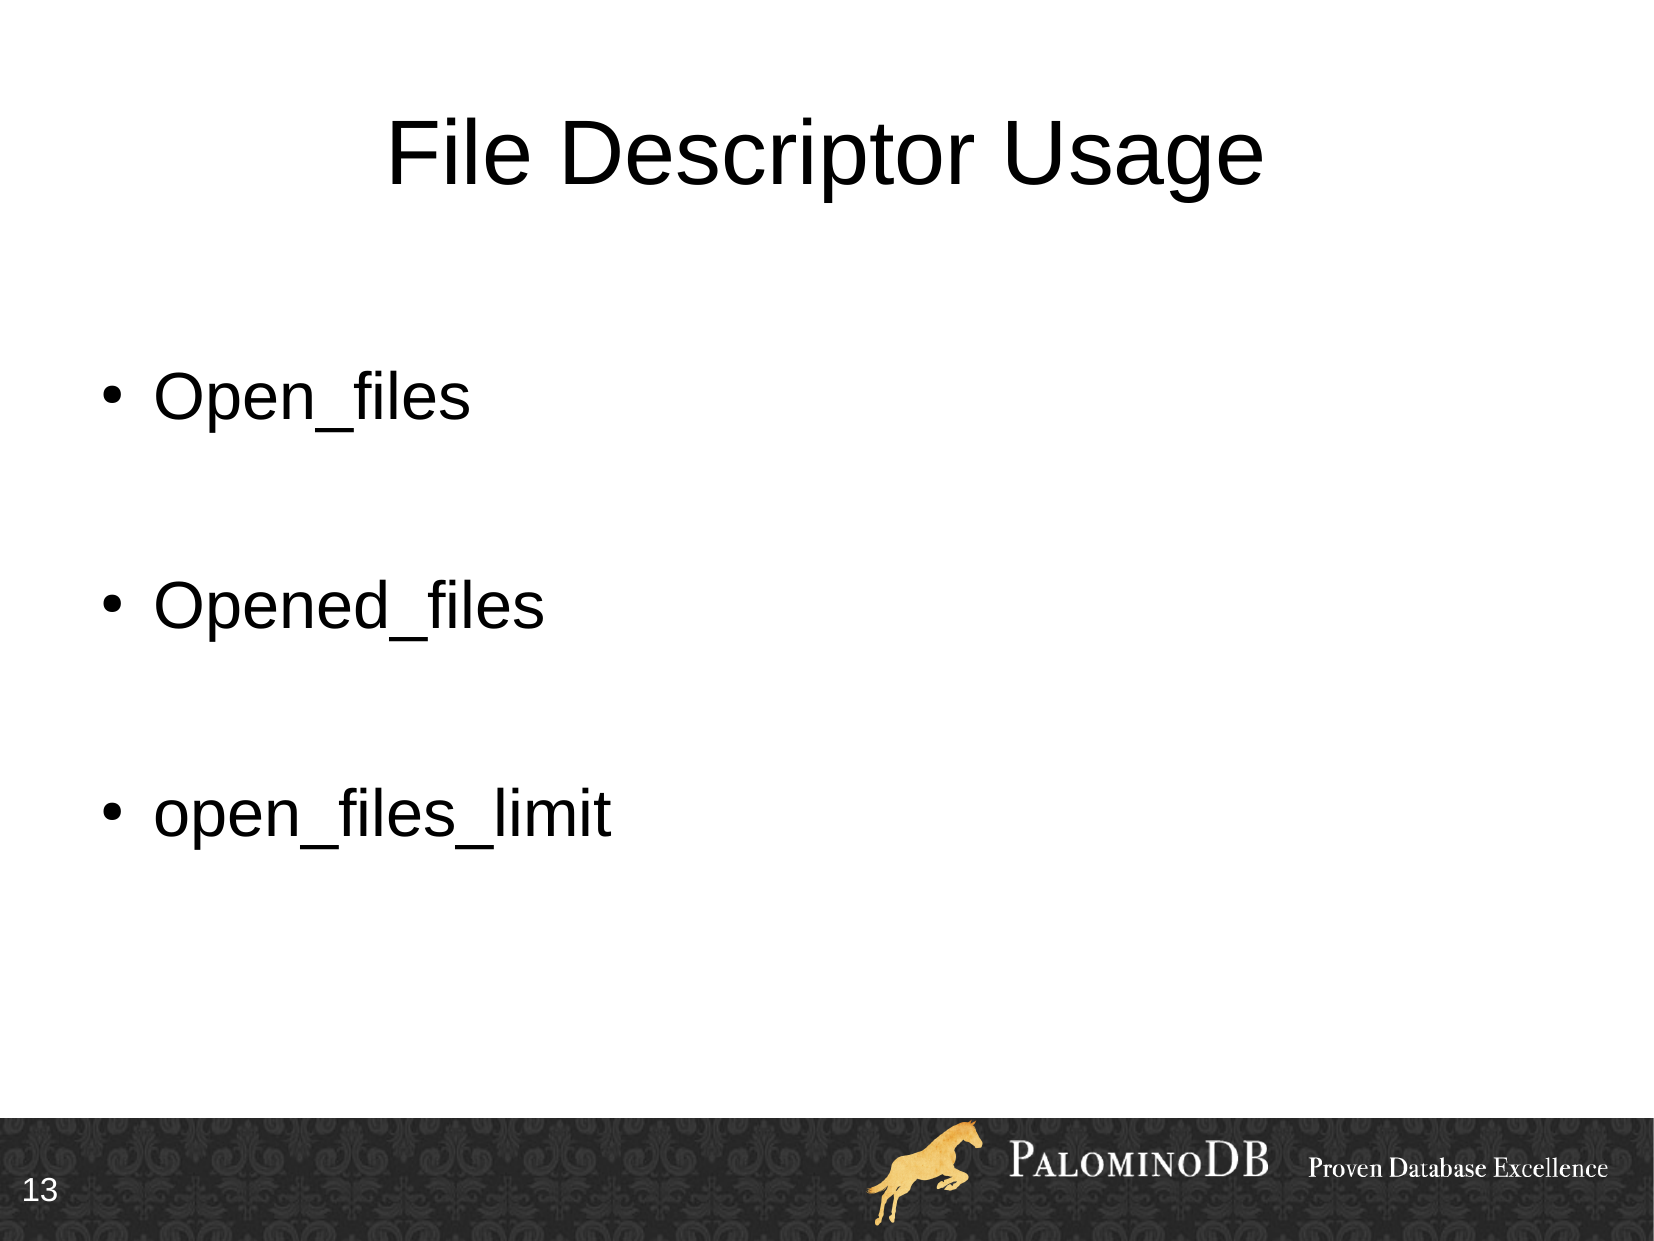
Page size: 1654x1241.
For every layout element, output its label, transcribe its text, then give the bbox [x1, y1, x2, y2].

picture [0, 1109, 1654, 1241]
title File Descriptor Usage [82, 49, 1571, 254]
list Open_files Opened_files open_files_limit [82, 254, 1571, 1074]
